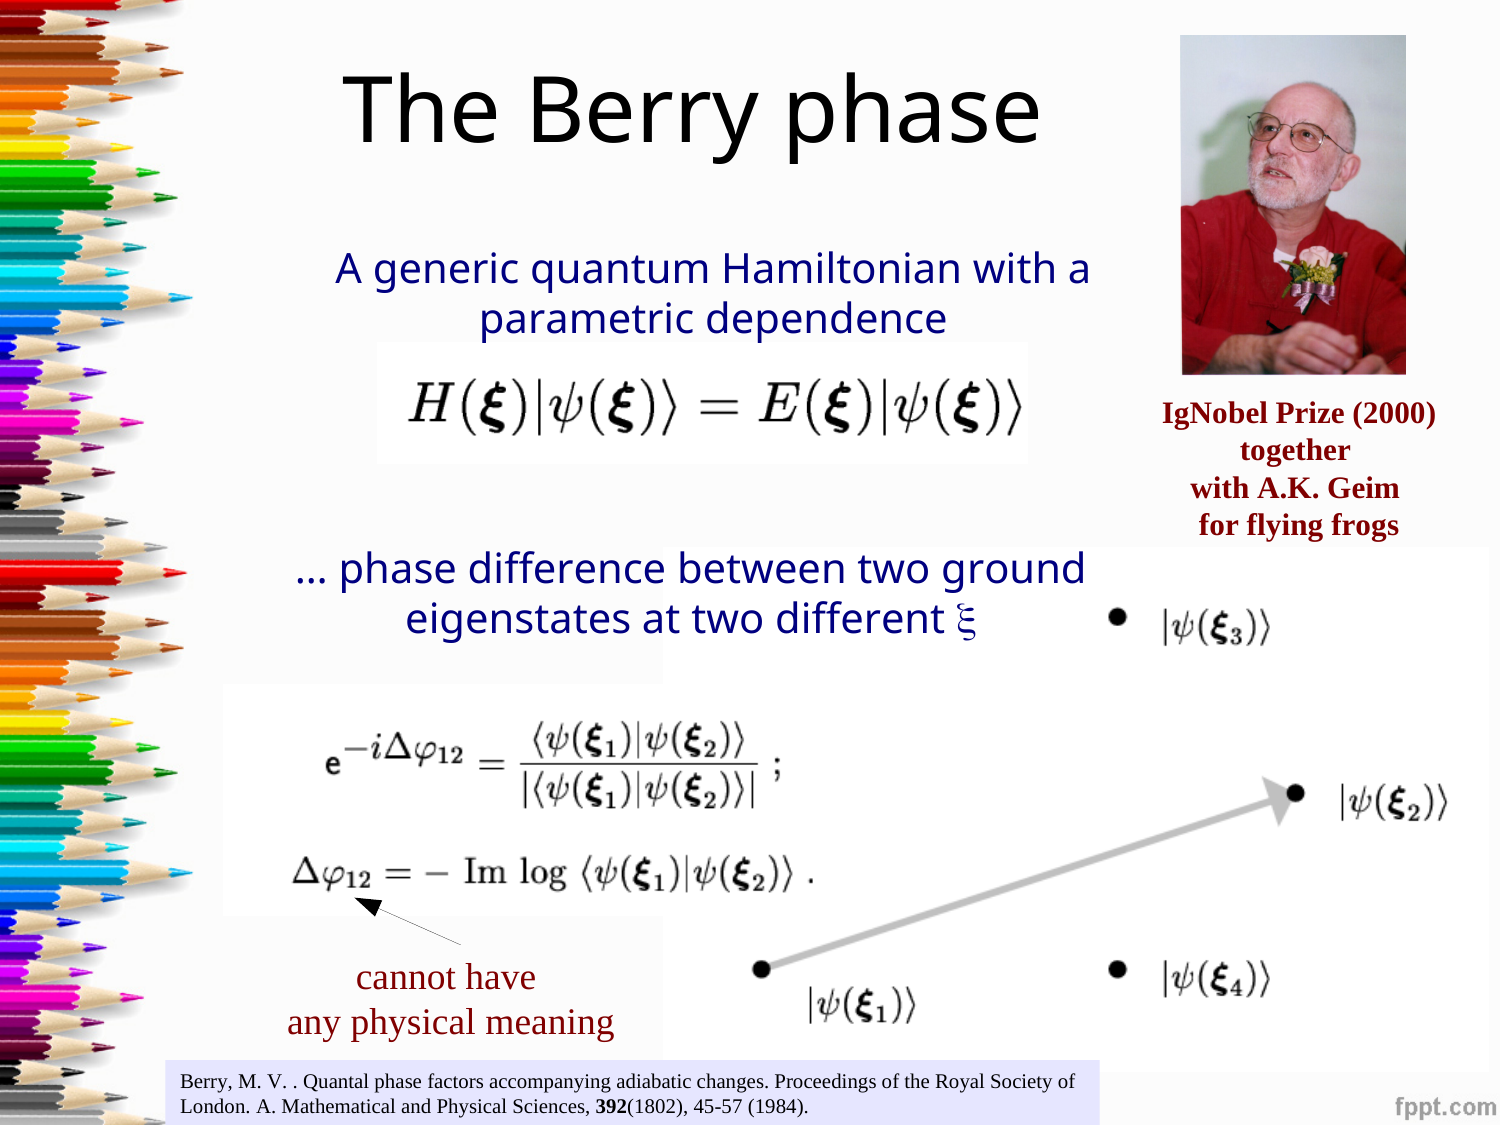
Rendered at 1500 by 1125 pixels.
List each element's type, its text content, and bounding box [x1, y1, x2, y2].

text_box IgNobel Prize (2000) together with A.K. Geim for flying frogs [1122, 384, 1477, 547]
text_box A generic quantum Hamiltonian with a parametric dependence [212, 194, 1215, 390]
text_box cannot have any physical meaning [272, 944, 630, 1050]
text_box … phase difference between two ground eigenstates at two different x [212, 534, 1170, 650]
text_box Berry, M. V. . Quantal phase factors accompanying adiabatic changes. Proceedings of the Royal Society of London. A. Mathematical and Physical Sciences, 392(1802), 45-57 (1984). [165, 1060, 1100, 1125]
picture [0, 0, 1500, 1125]
title The Berry phase [263, 11, 1123, 194]
